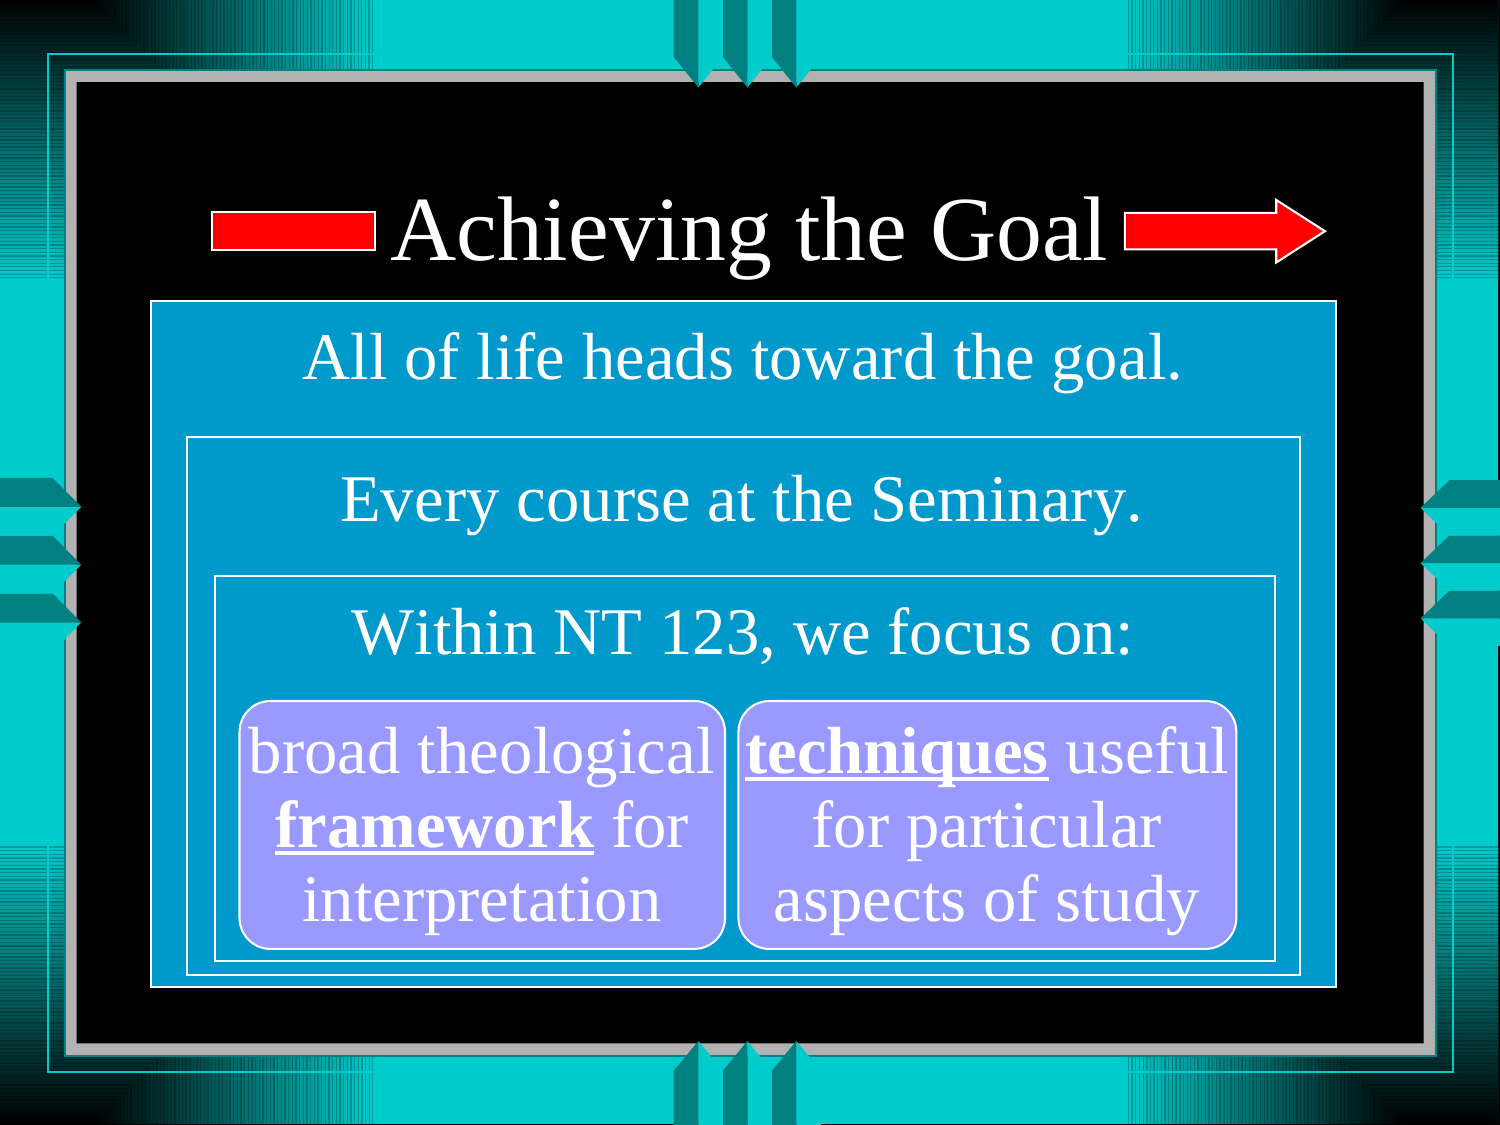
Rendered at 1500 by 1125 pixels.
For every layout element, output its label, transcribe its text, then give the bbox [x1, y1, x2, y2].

text_box broad theological framework for interpretation [239, 700, 726, 949]
text_box [150, 301, 1337, 988]
text_box Every course at the Seminary. [249, 454, 1236, 545]
text_box [1124, 199, 1325, 263]
text_box techniques useful for particular aspects of study [738, 700, 1237, 949]
text_box All of life heads toward the goal. [212, 312, 1275, 402]
text_box [212, 212, 375, 250]
text_box Within NT 123, we focus on: [299, 587, 1188, 677]
title Achieving the Goal [112, 99, 1388, 288]
